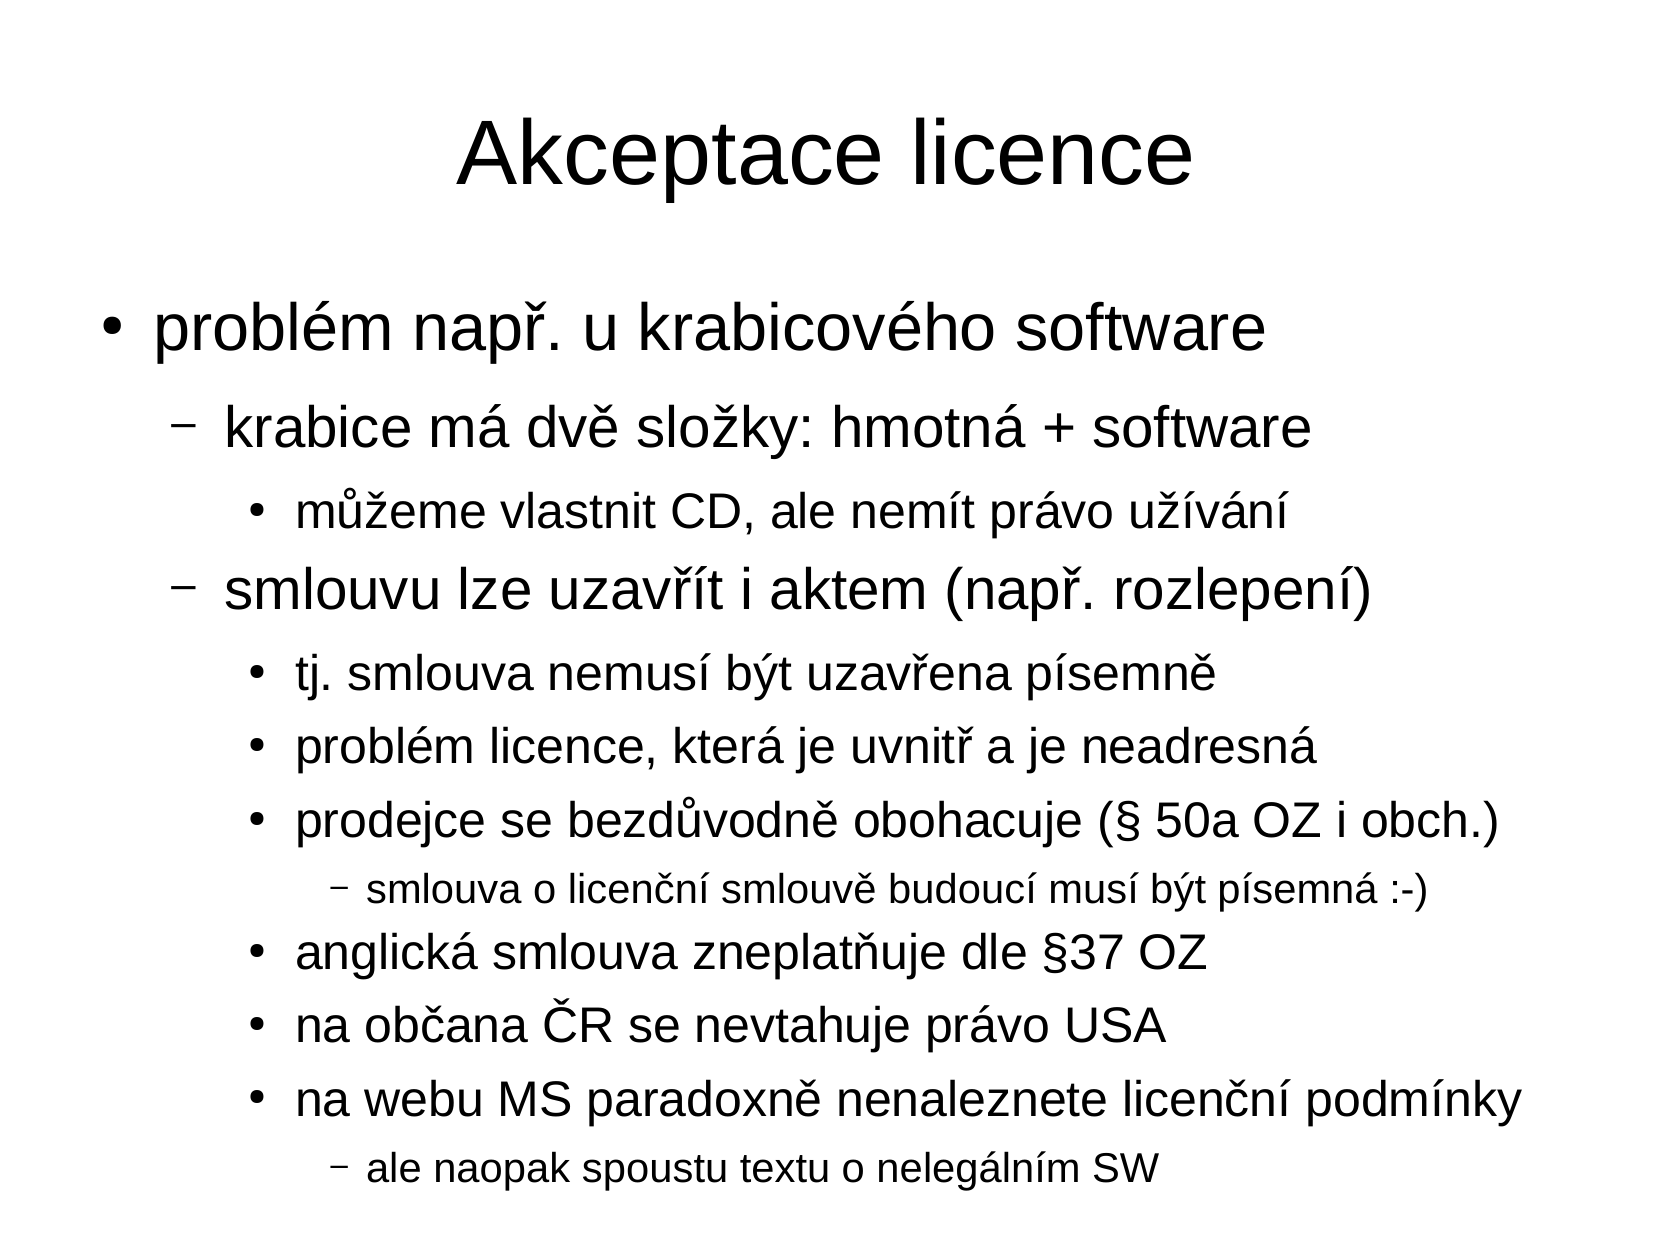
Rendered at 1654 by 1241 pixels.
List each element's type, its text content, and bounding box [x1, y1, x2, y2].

title Akceptace licence [82, 49, 1571, 257]
list problém např. u krabicového software krabice má dvě složky: hmotná + software můžeme vlastnit CD, ale nemít právo užívání smlouvu lze uzavřít i aktem (např. rozlepení) tj. smlouva nemusí být uzavřena písemně problém licence, která je uvnitř a je neadresná prodejce se bezdůvodně obohacuje (§ 50a OZ i obch.) smlouva o licenční smlouvě budoucí musí být písemná :-) anglická smlouva zneplatňuje dle §37 OZ na občana ČR se nevtahuje právo USA na webu MS paradoxně nenaleznete licenční podmínky ale naopak spoustu textu o nelegálním SW [82, 290, 1538, 1217]
